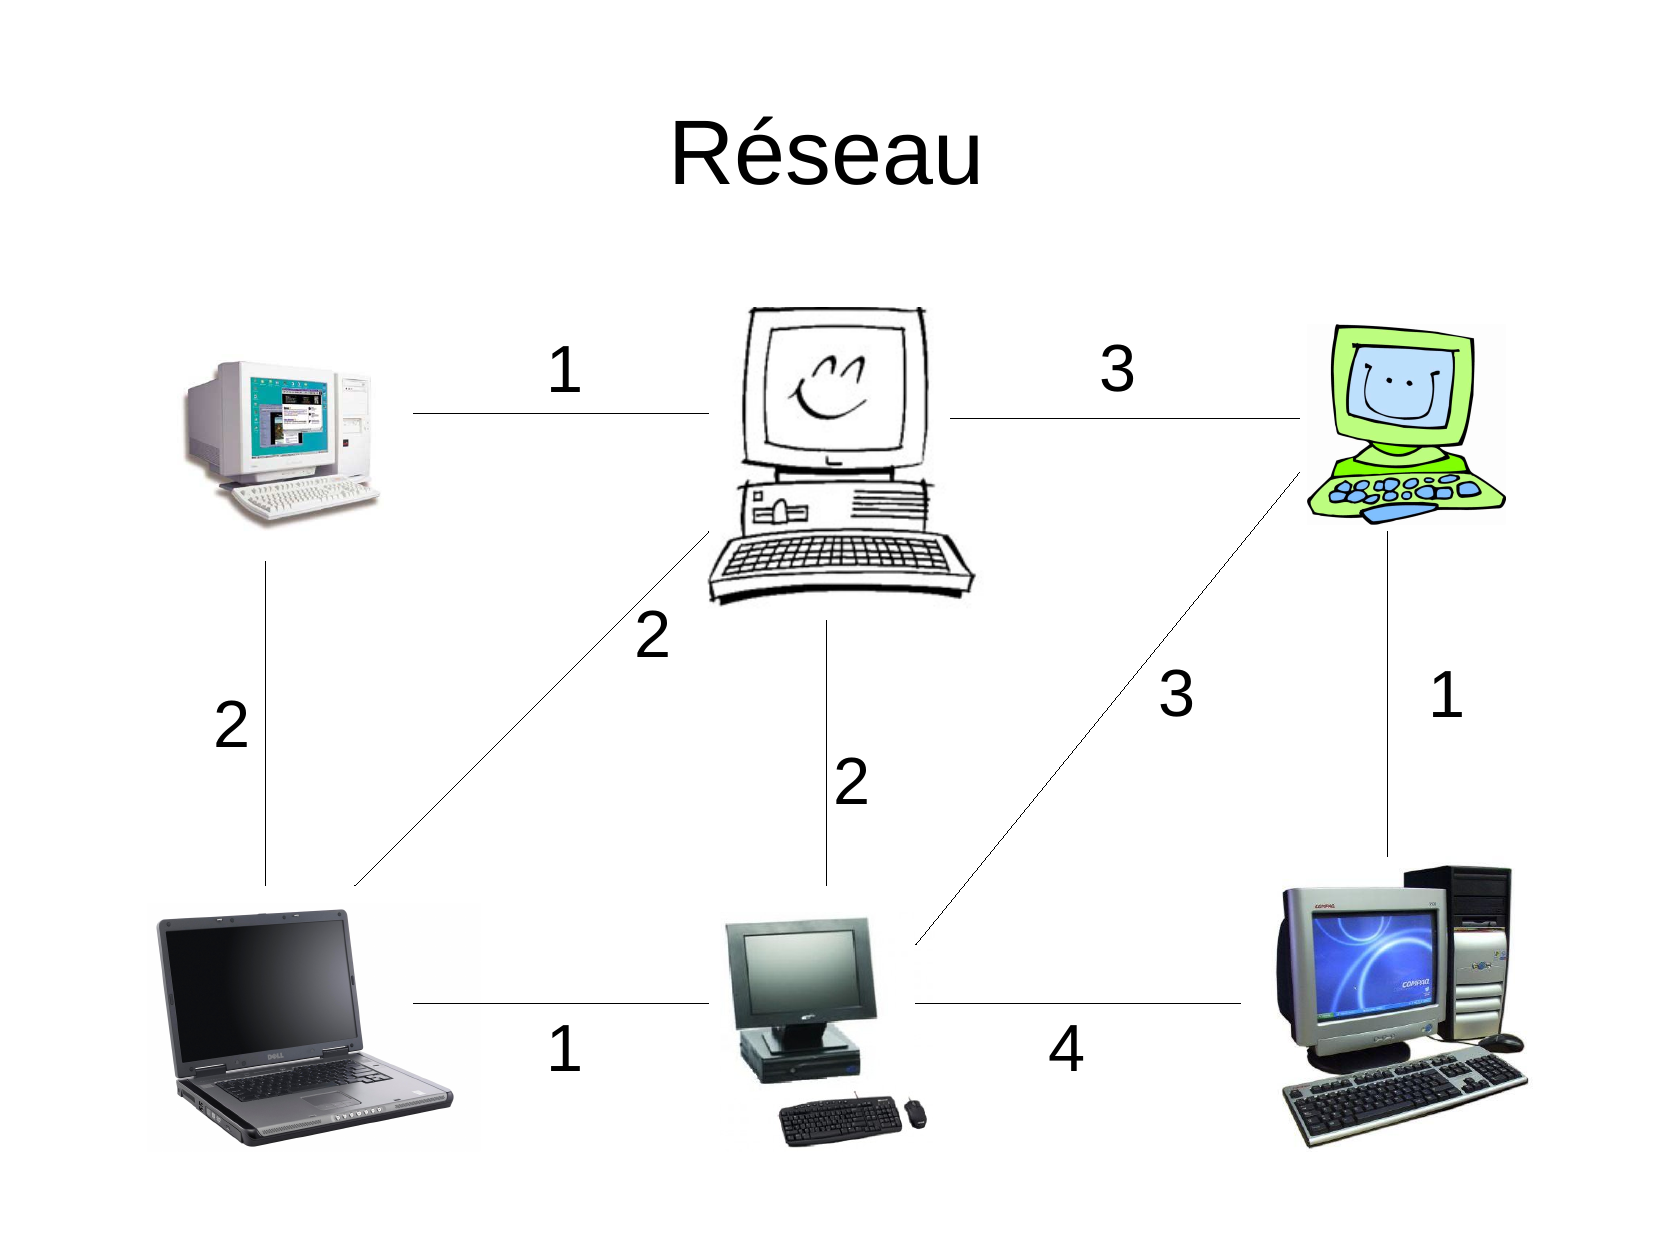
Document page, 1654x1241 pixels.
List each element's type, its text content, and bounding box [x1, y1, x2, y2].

text_box 2 [199, 679, 266, 769]
picture [658, 307, 1034, 621]
text_box 1 [1414, 649, 1482, 769]
text_box 3 [1084, 323, 1152, 414]
picture [708, 912, 949, 1152]
text_box 1 [531, 324, 599, 415]
title Réseau [82, 49, 1571, 257]
text_box 1 [531, 1003, 599, 1094]
picture [1259, 844, 1536, 1152]
text_box 3 [1143, 648, 1211, 739]
text_box 2 [620, 589, 687, 680]
picture [1307, 324, 1506, 525]
picture [177, 354, 384, 537]
text_box 2 [819, 737, 887, 827]
text_box 4 [1033, 1003, 1101, 1094]
picture [147, 903, 481, 1152]
